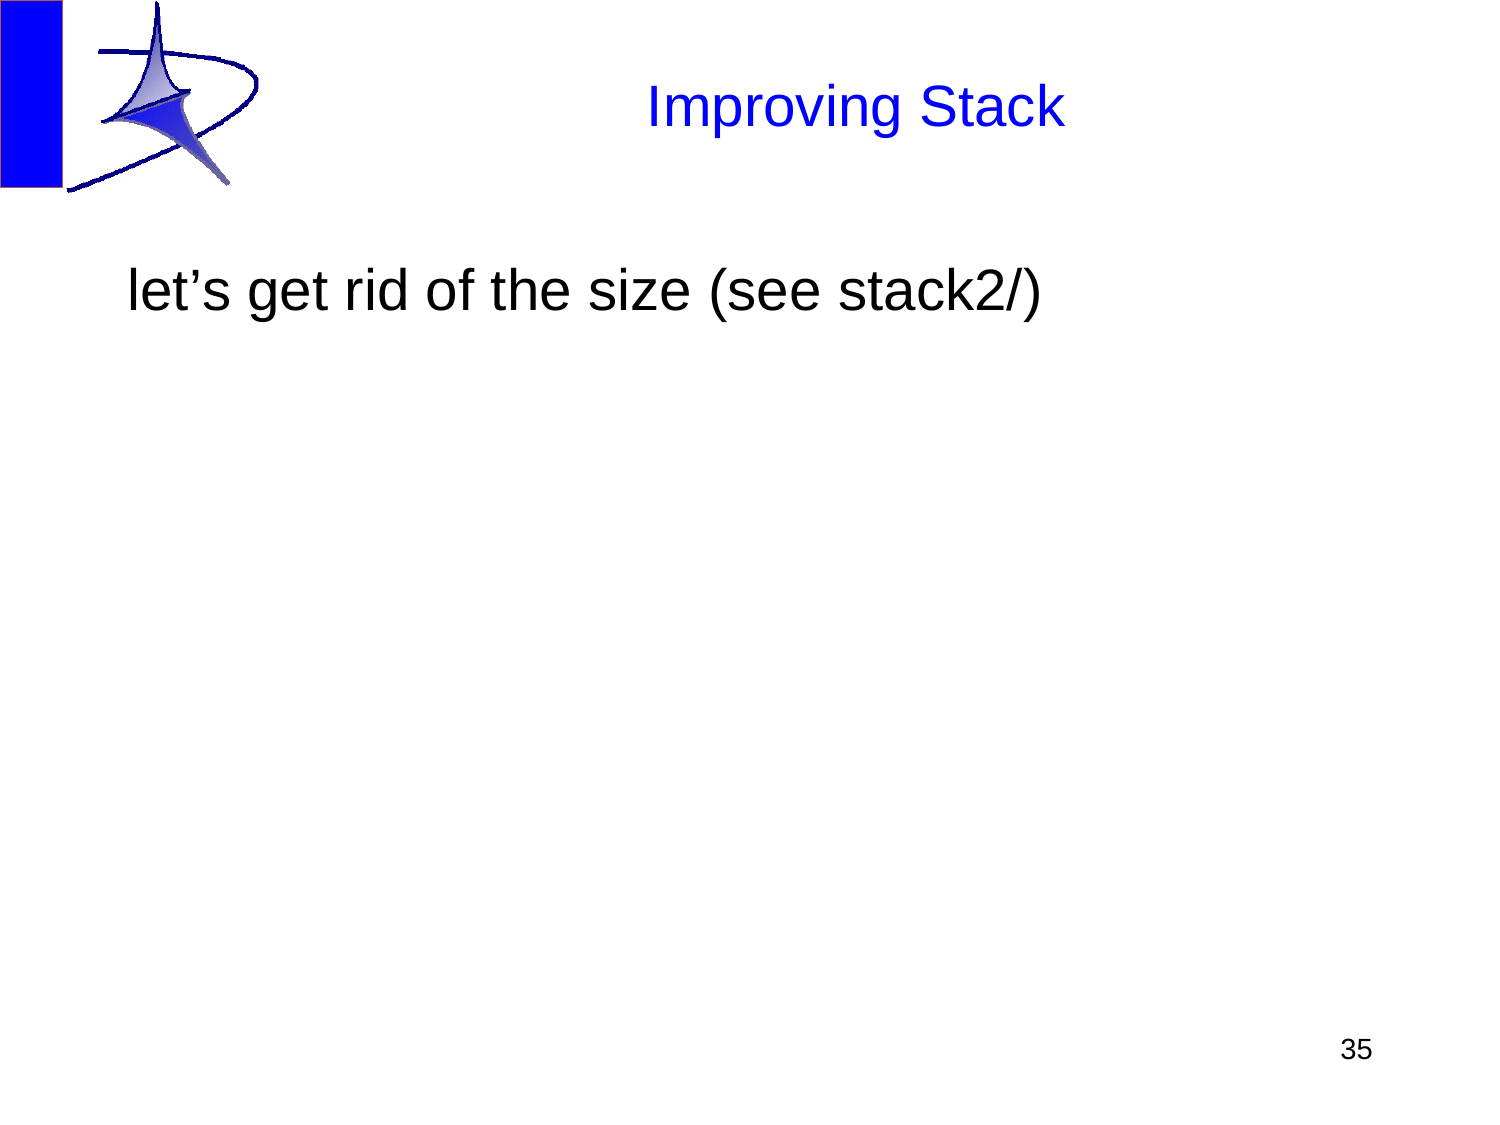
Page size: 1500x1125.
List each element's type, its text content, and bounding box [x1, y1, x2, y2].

picture [62, 0, 263, 197]
title Improving Stack [262, 24, 1450, 188]
list let’s get rid of the size (see stack2/) [112, 249, 1450, 417]
